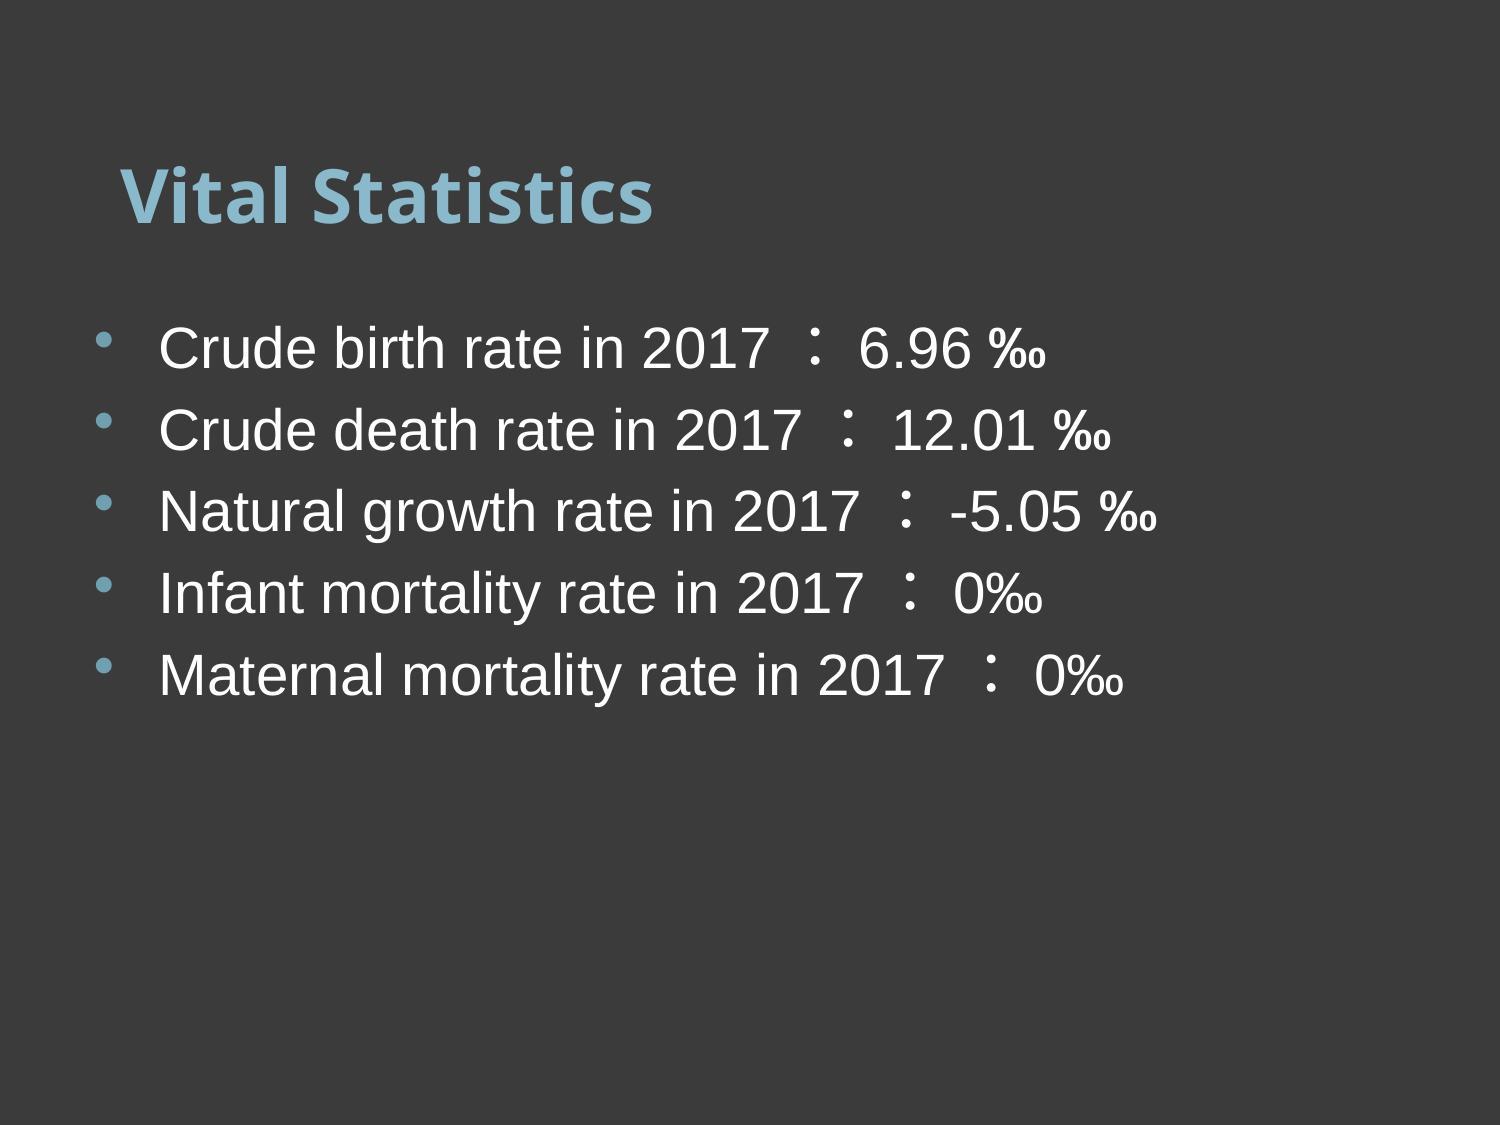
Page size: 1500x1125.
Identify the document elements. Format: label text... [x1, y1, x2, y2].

title Vital Statistics [112, 66, 1424, 322]
list Crude birth rate in 2017：6.96 ‰ Crude death rate in 2017：12.01 ‰ Natural growth rate in 2017：-5.05 ‰ Infant mortality rate in 2017：0‰ Maternal mortality rate in 2017：0‰ [75, 302, 1300, 1005]
